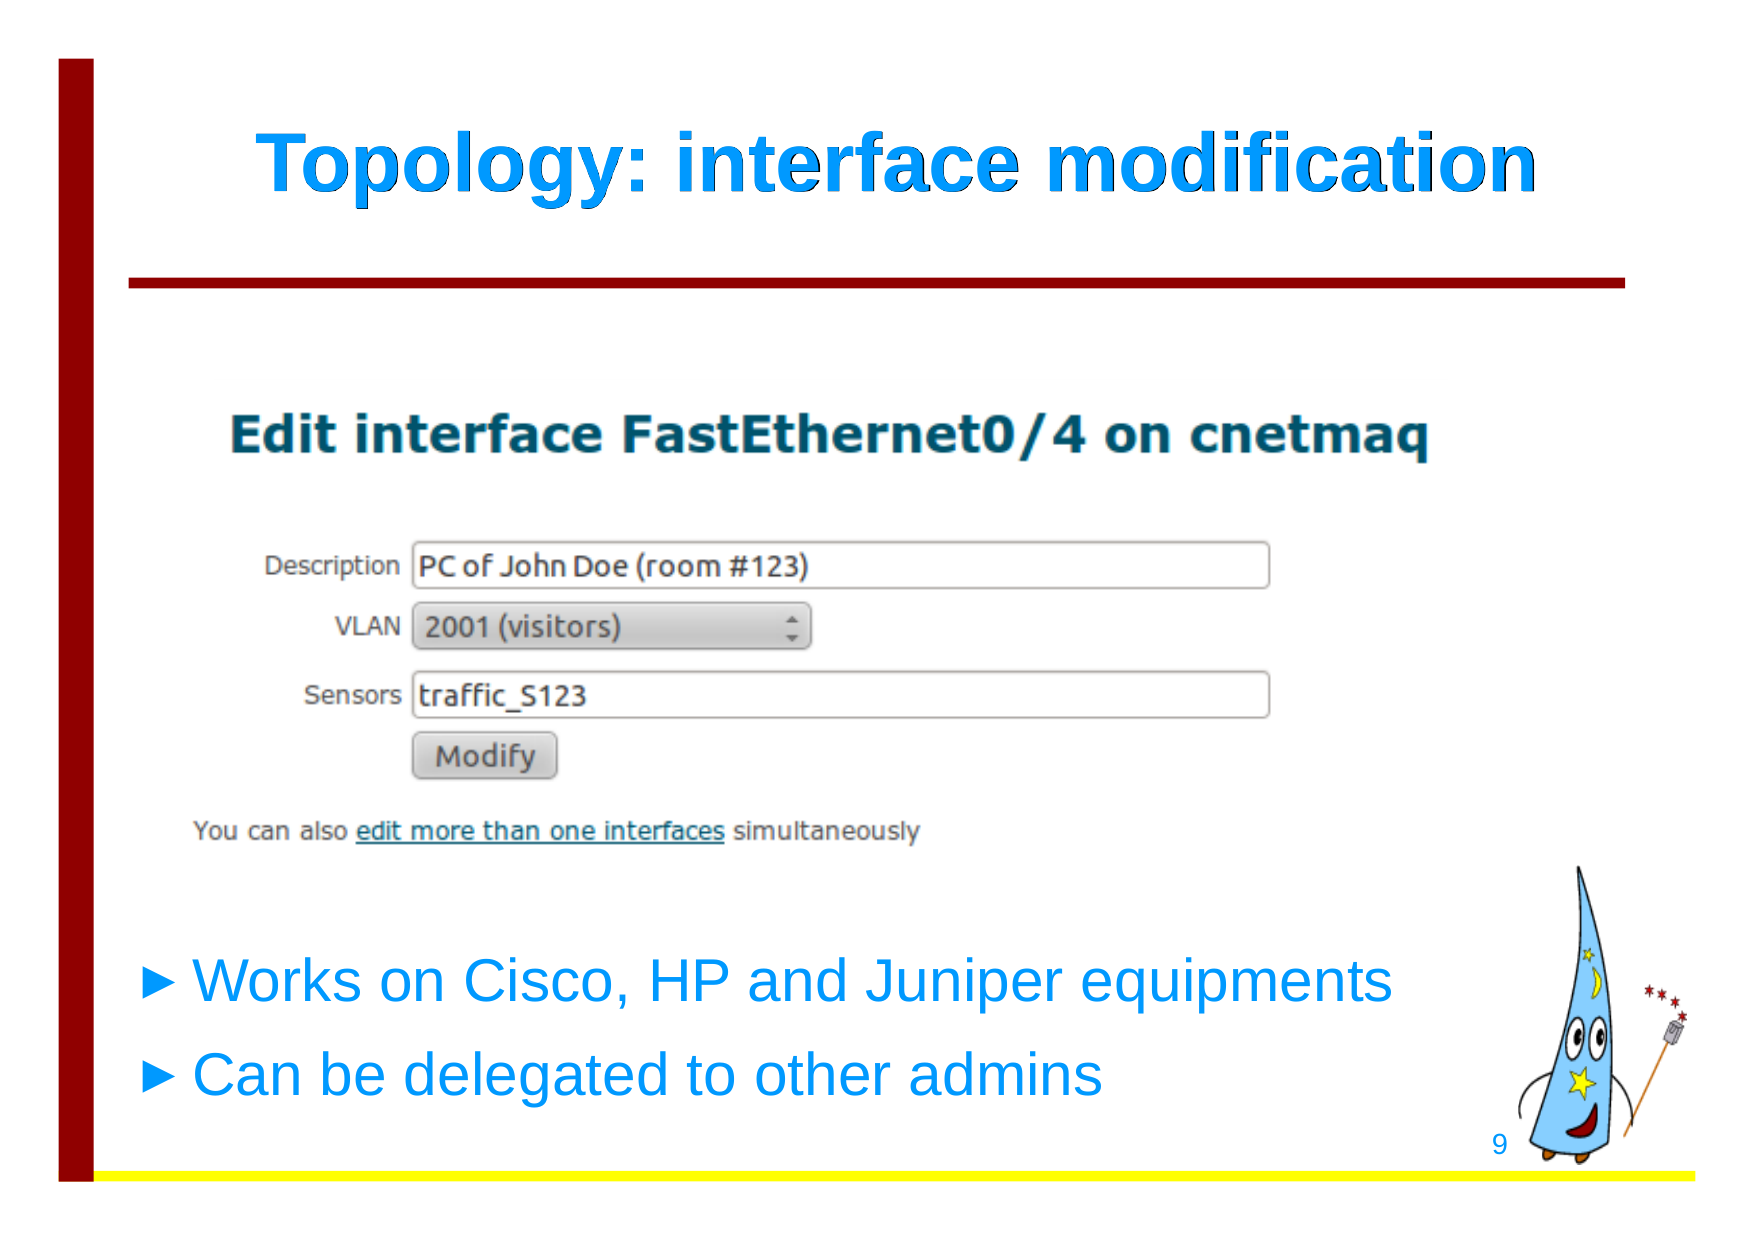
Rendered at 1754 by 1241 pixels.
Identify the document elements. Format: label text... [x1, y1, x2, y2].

list Works on Cisco, HP and Juniper equipments Can be delegated to other admins [115, 946, 1589, 1151]
picture [175, 504, 1275, 878]
title Topology: interface modification [152, 39, 1643, 287]
picture [214, 378, 1448, 472]
picture [1518, 865, 1687, 1165]
